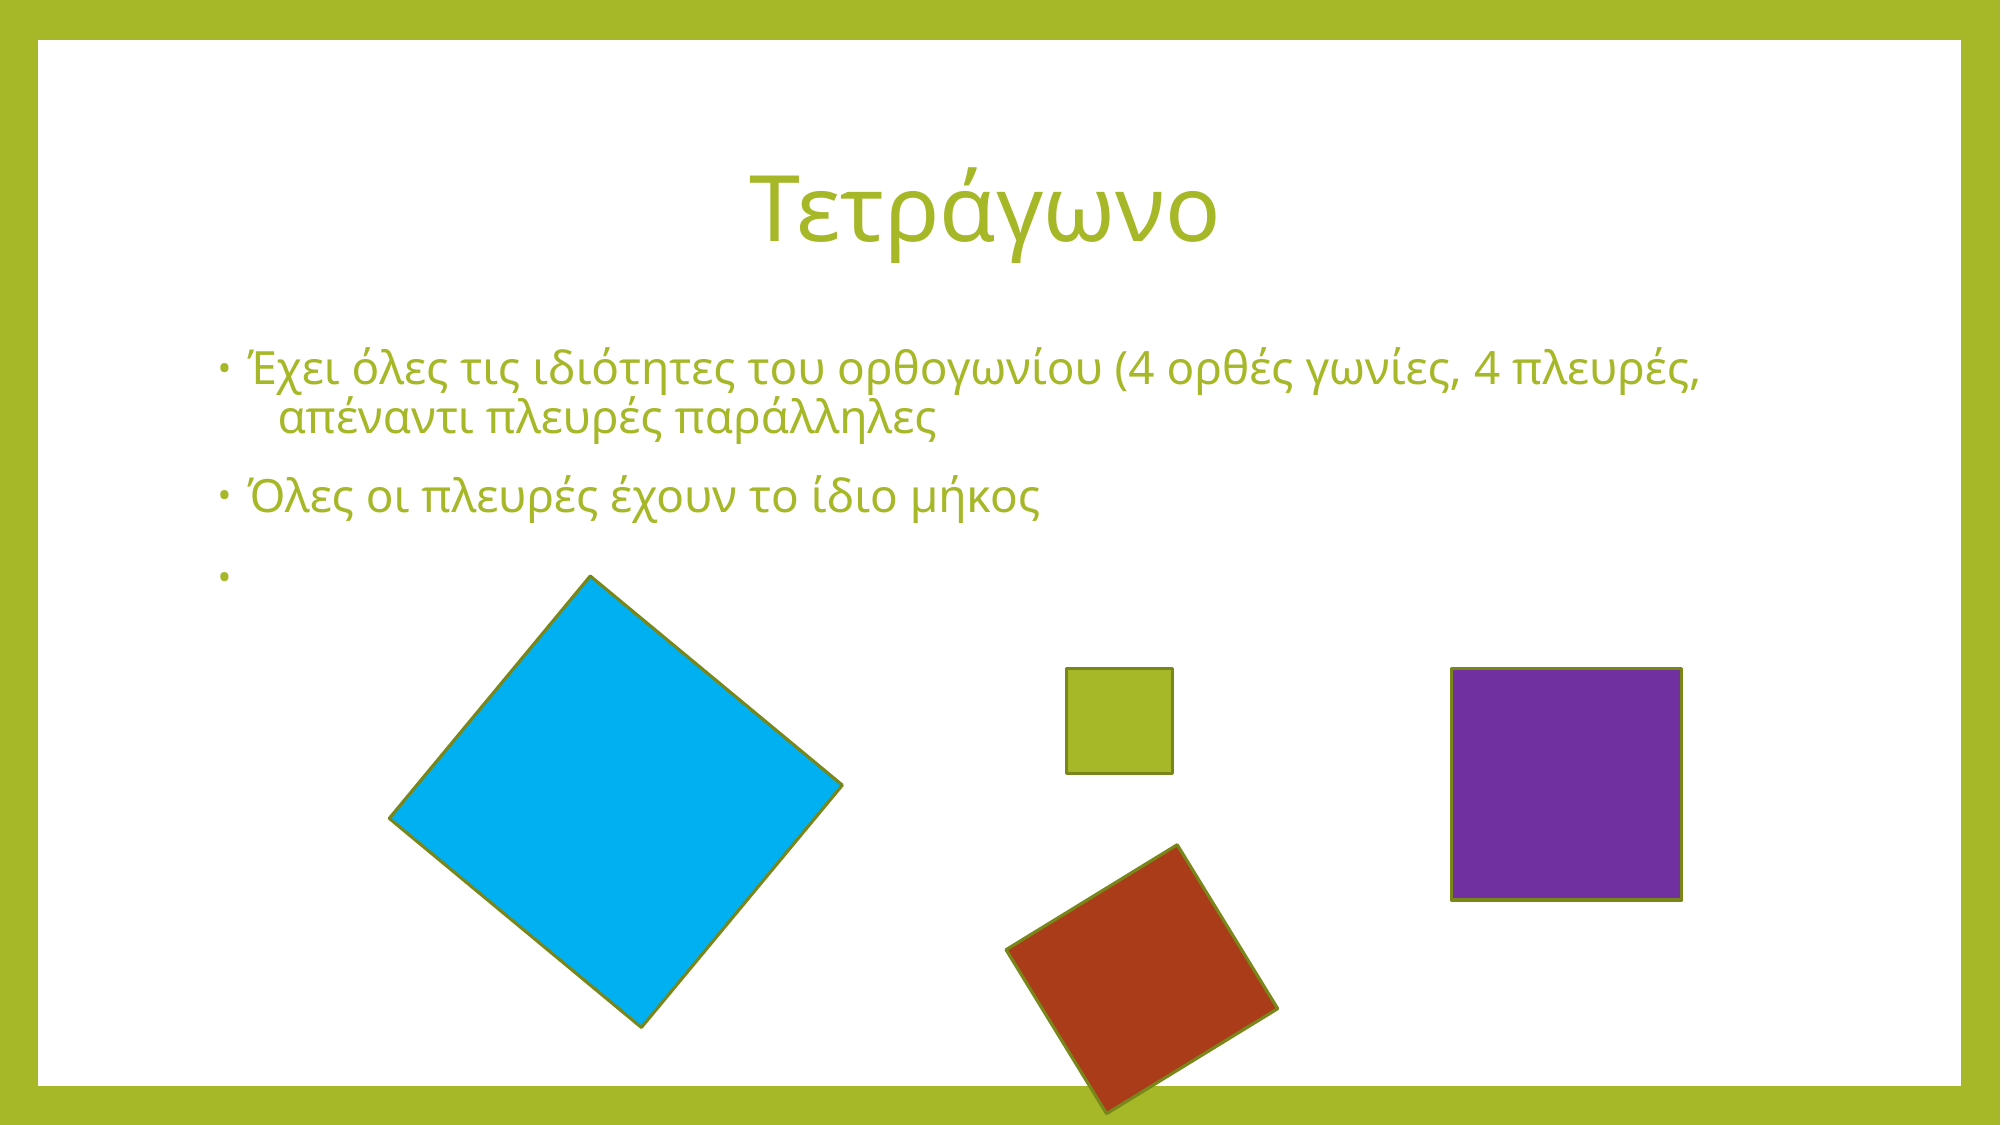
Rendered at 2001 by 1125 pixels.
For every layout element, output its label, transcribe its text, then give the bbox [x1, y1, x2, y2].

title Τετράγωνο [187, 99, 1808, 323]
list Έχει όλες τις ιδιότητες του ορθογωνίου (4 ορθές γωνίες, 4 πλευρές, απέναντι πλευρές παράλληλες Όλες οι πλευρές έχουν το ίδιο μήκος [187, 337, 1808, 1000]
text_box [1451, 669, 1682, 900]
text_box [1006, 844, 1278, 1114]
text_box [389, 576, 843, 1028]
text_box [1067, 669, 1173, 773]
